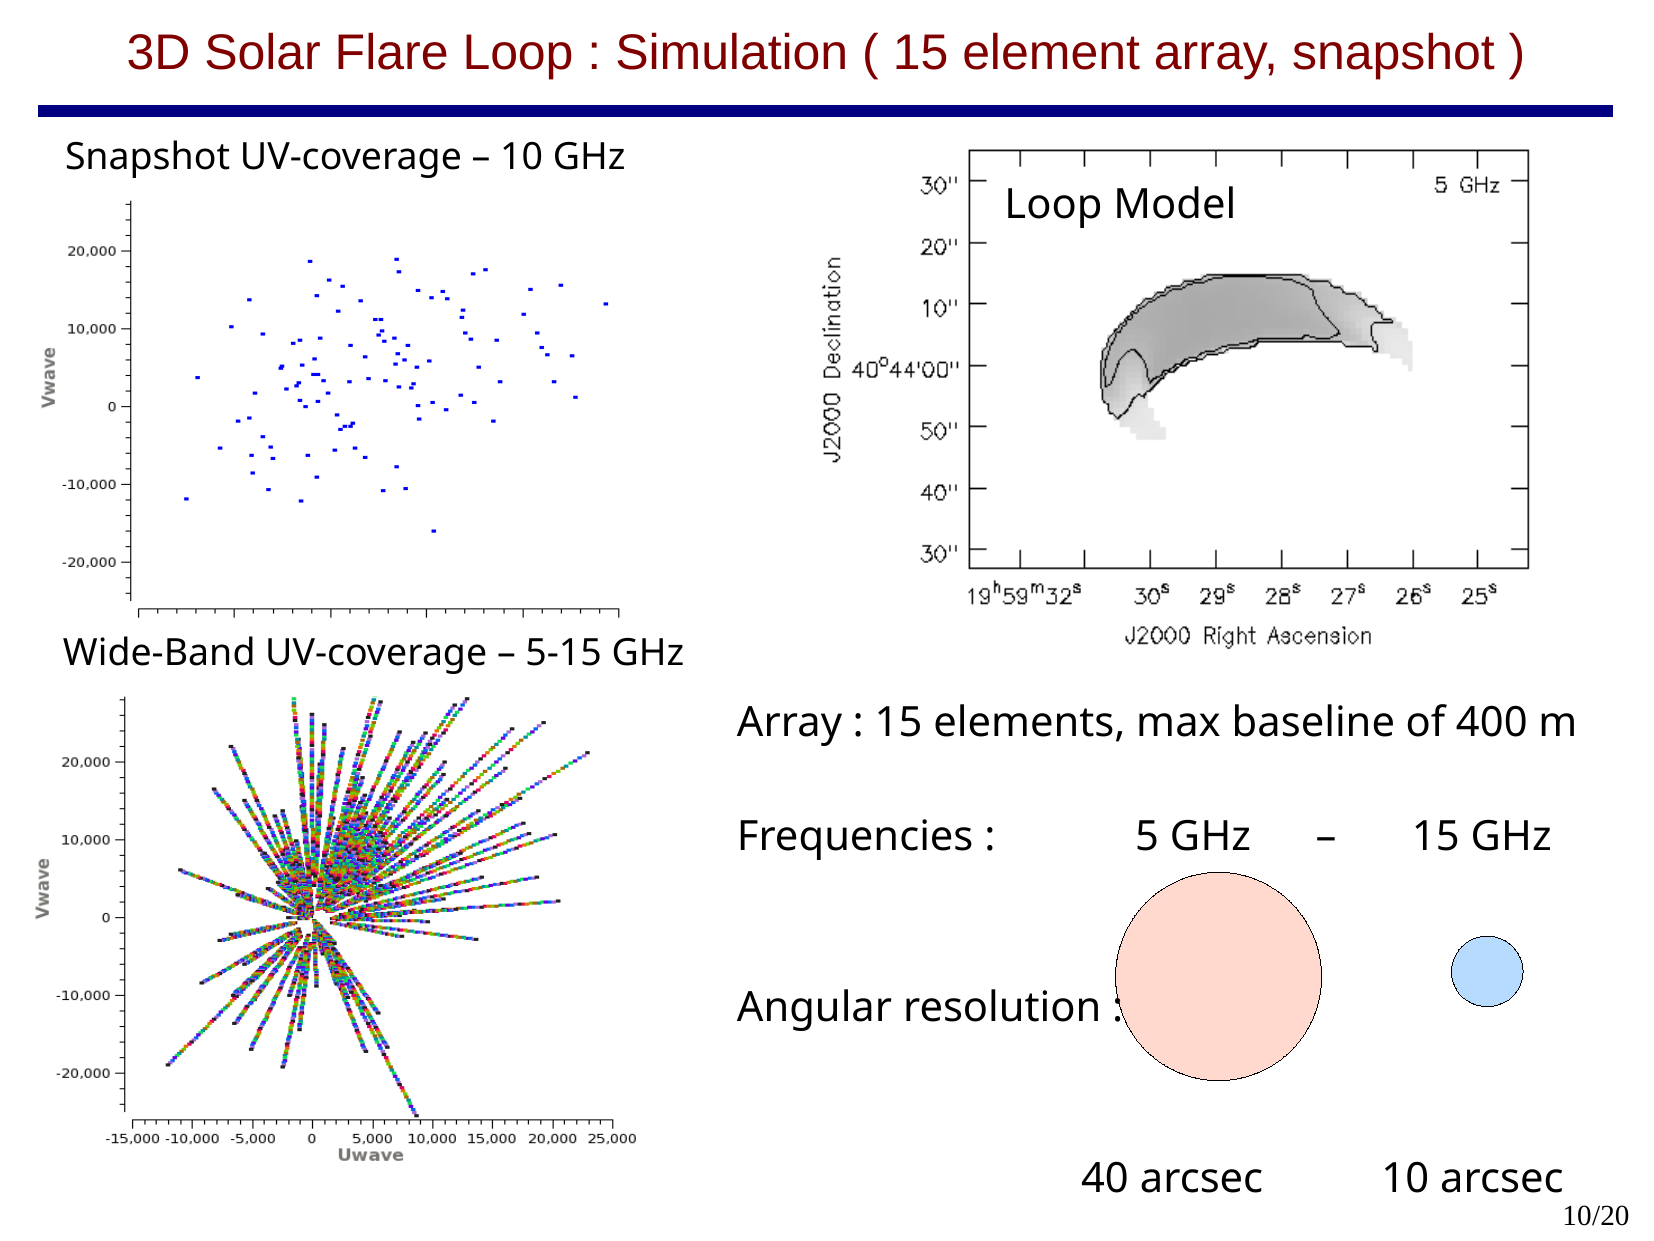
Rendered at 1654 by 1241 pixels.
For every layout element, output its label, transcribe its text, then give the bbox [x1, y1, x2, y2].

title 3D Solar Flare Loop : Simulation ( 15 element array, snapshot ) [82, 15, 1571, 89]
text_box Snapshot UV-coverage – 10 GHz [50, 122, 718, 201]
picture [803, 118, 1604, 681]
text_box [1451, 936, 1524, 1007]
text_box [1115, 872, 1322, 1081]
picture [32, 124, 643, 1165]
text_box Array : 15 elements, max baseline of 400 m Frequencies : 5 GHz – 15 GHz Angular resolution : 40 arcsec 10 arcsec [722, 684, 1619, 1205]
text_box Wide-Band UV-coverage – 5-15 GHz [48, 618, 770, 697]
text_box Loop Model [989, 166, 1289, 246]
